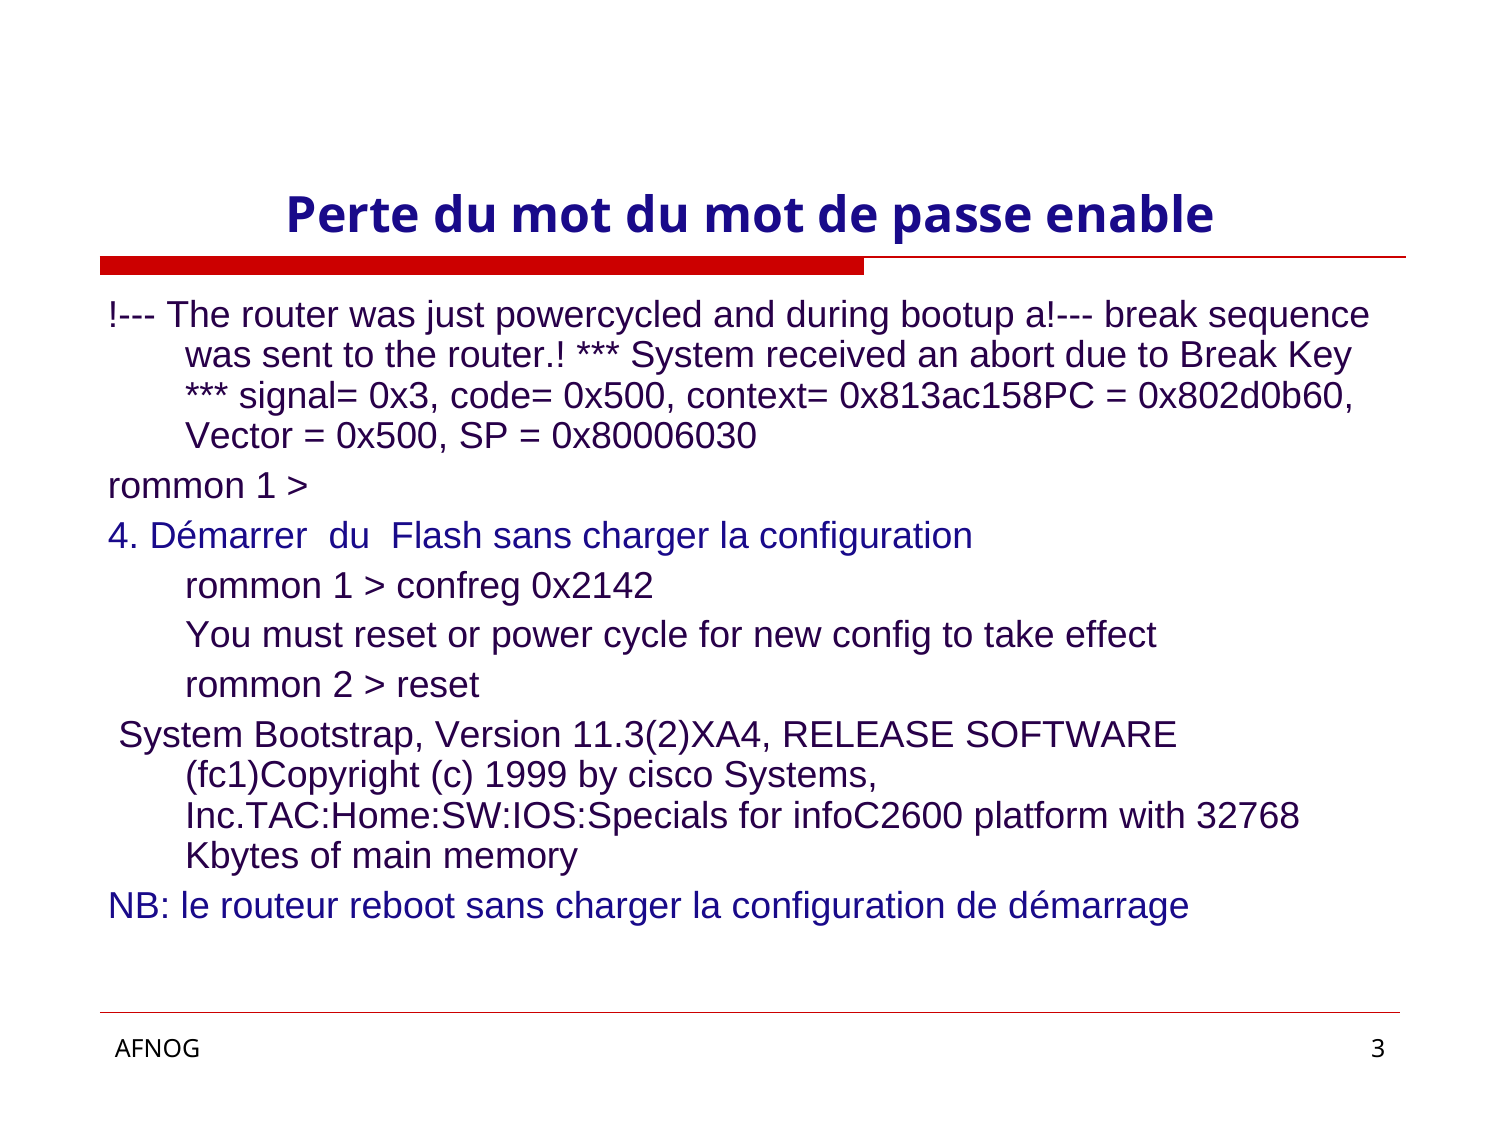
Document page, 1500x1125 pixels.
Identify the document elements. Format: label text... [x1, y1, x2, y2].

text_box <number> [1074, 1024, 1401, 1103]
text_box AFNOG [99, 1024, 426, 1103]
list !--- The router was just powercycled and during bootup a!--- break sequence was sent to the router.! *** System received an abort due to Break Key *** signal= 0x3, code= 0x500, context= 0x813ac158PC = 0x802d0b60, Vector = 0x500, SP = 0x80006030 rommon 1 > 4. Démarrer du Flash sans charger la configuration rommon 1 > confreg 0x2142 You must reset or power cycle for new config to take effect rommon 2 > reset System Bootstrap, Version 11.3(2)XA4, RELEASE SOFTWARE (fc1)Copyright (c) 1999 by cisco Systems, Inc.TAC:Home:SW:IOS:Specials for infoC2600 platform with 32768 Kbytes of main memory NB: le routeur reboot sans charger la configuration de démarrage [92, 287, 1406, 988]
title Perte du mot du mot de passe enable [94, 49, 1407, 250]
